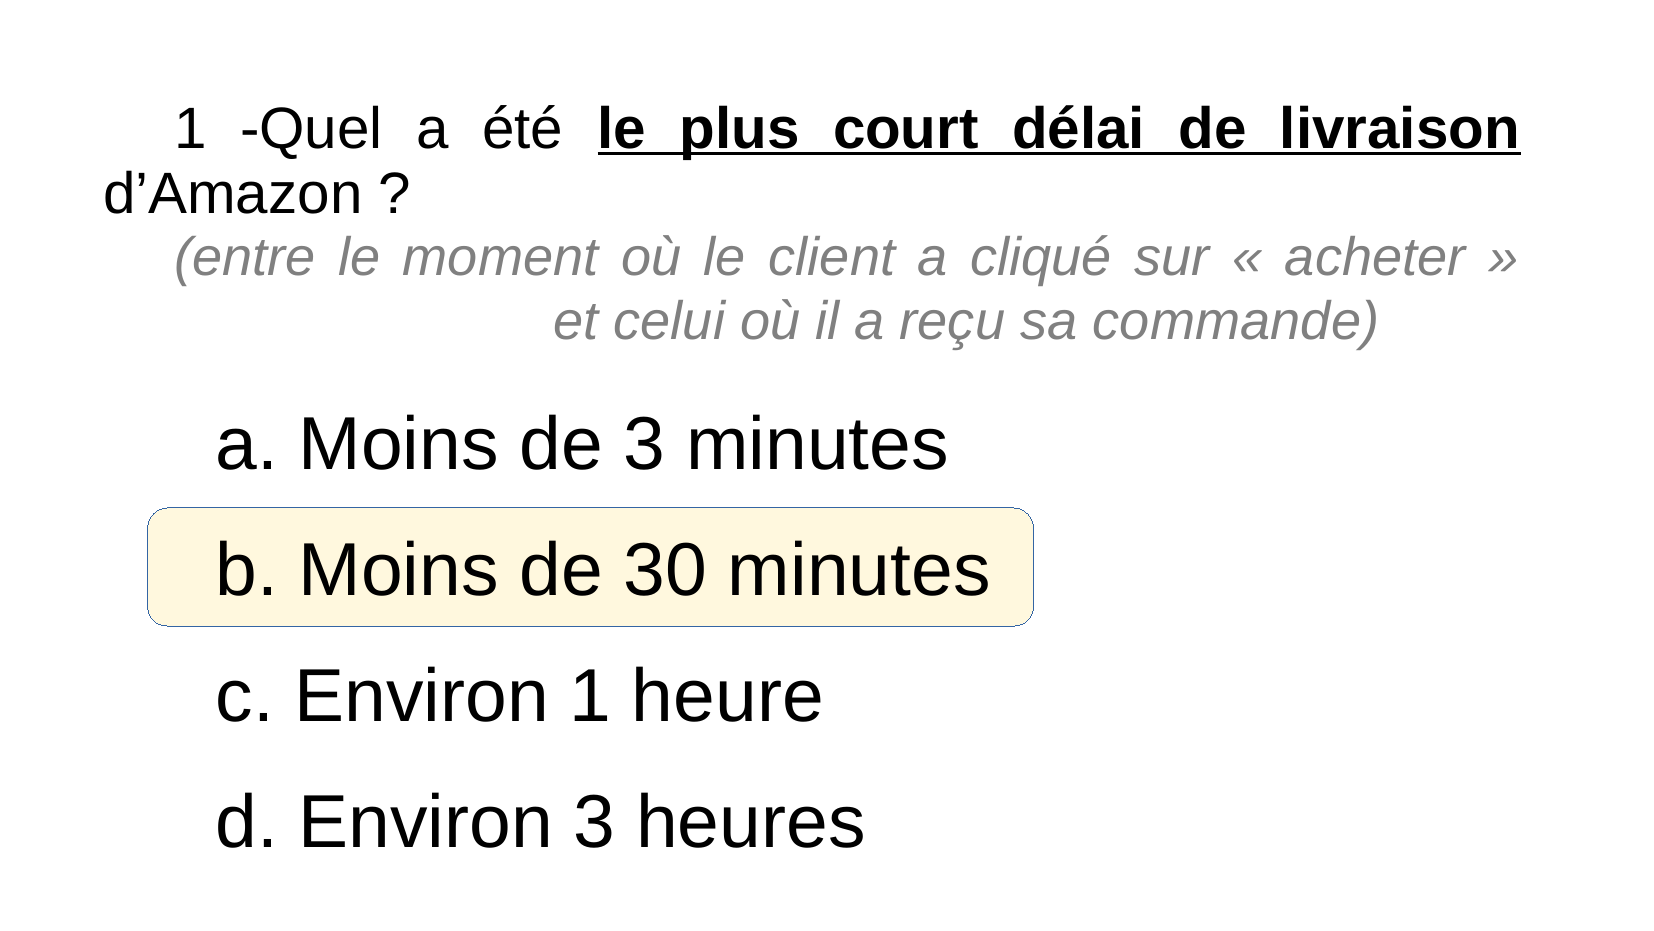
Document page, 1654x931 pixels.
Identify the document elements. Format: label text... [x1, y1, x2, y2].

text_box 1 -Quel a été le plus court délai de livraison d’Amazon ? (entre le moment où le client a cliqué sur « acheter » et celui où il a reçu sa commande) a. Moins de 3 minutes b. Moins de 30 minutes c. Environ 1 heure d. Environ 3 heures [88, 88, 1536, 872]
